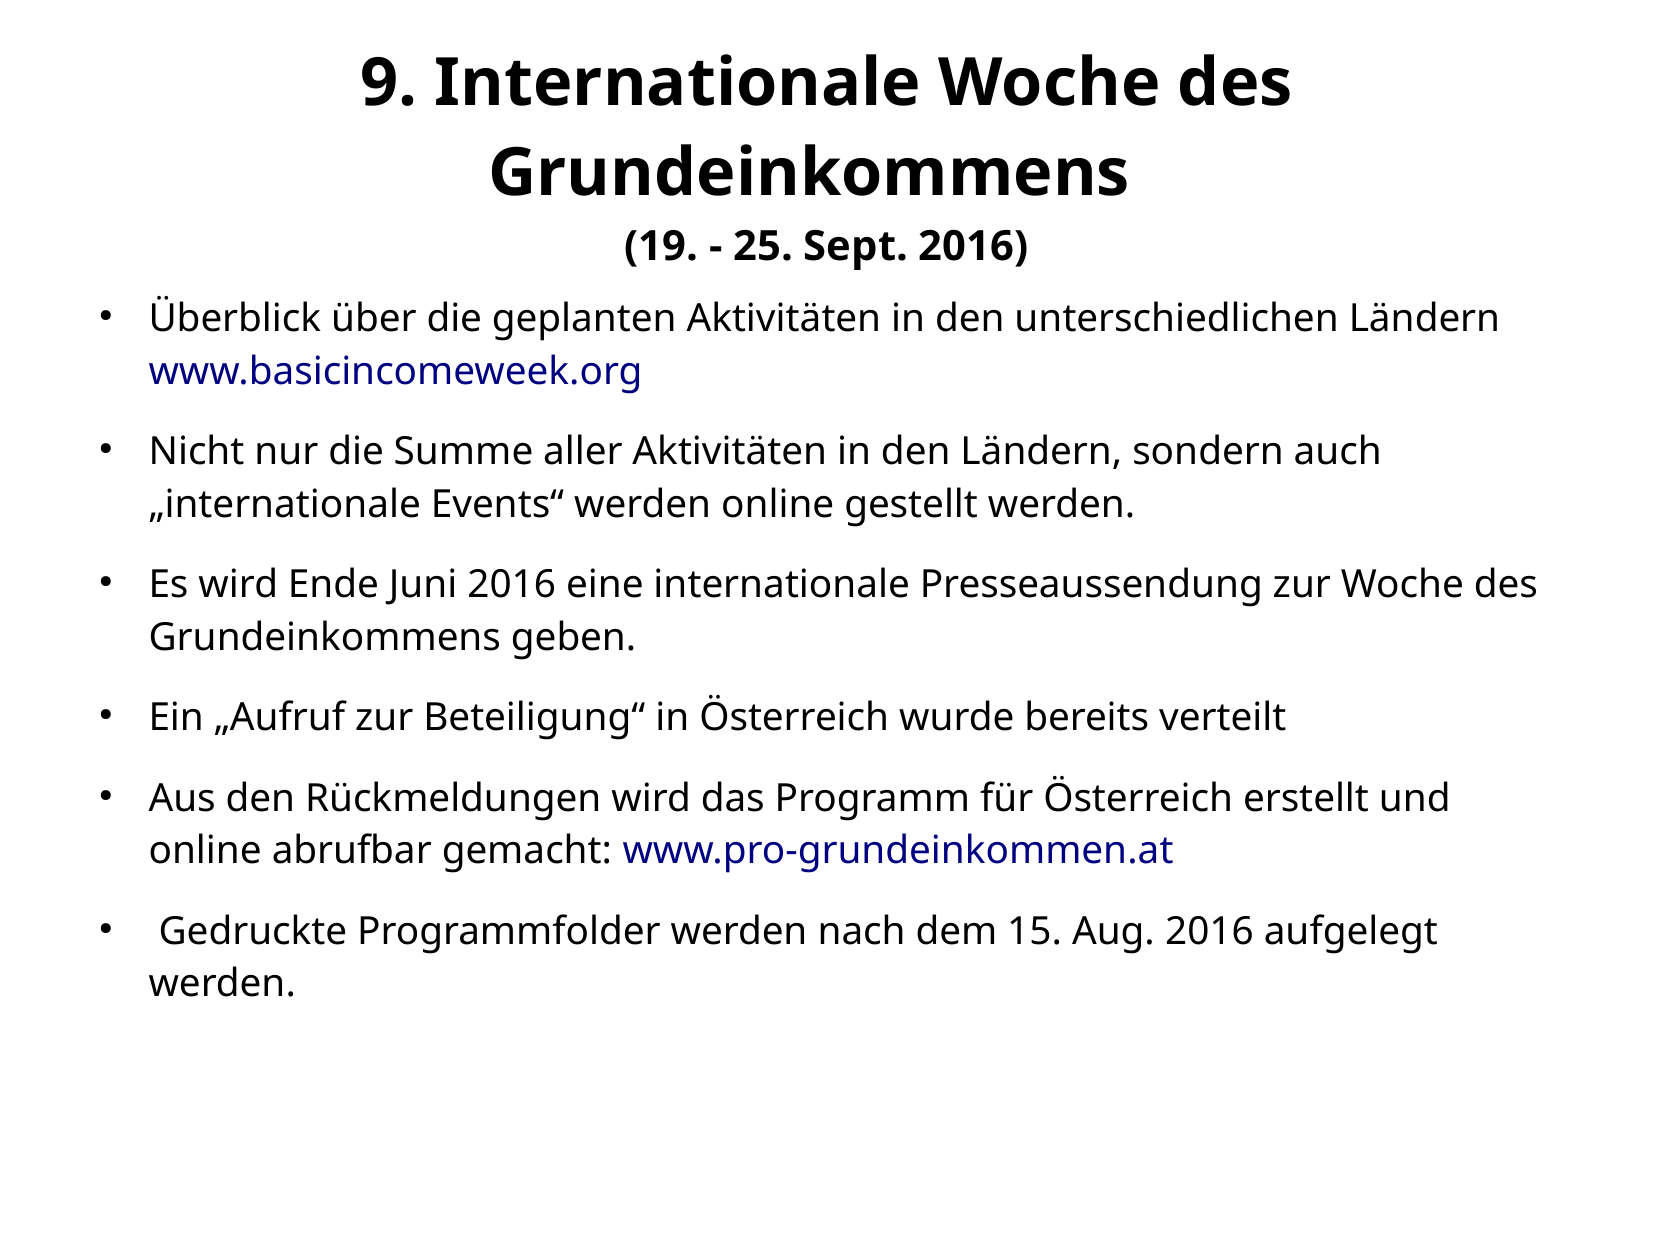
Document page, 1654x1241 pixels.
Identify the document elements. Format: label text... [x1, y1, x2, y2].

title 9. Internationale Woche des Grundeinkommens (19. - 25. Sept. 2016) [82, 46, 1571, 260]
list Überblick über die geplanten Aktivitäten in den unterschiedlichen Ländern www.basicincomeweek.org Nicht nur die Summe aller Aktivitäten in den Ländern, sondern auch „internationale Events“ werden online gestellt werden. Es wird Ende Juni 2016 eine internationale Presseaussendung zur Woche des Grundeinkommens geben. Ein „Aufruf zur Beteiligung“ in Österreich wurde bereits verteilt Aus den Rückmeldungen wird das Programm für Österreich erstellt und online abrufbar gemacht: www.pro-grundeinkommen.at Gedruckte Programmfolder werden nach dem 15. Aug. 2016 aufgelegt werden. [82, 290, 1571, 1010]
